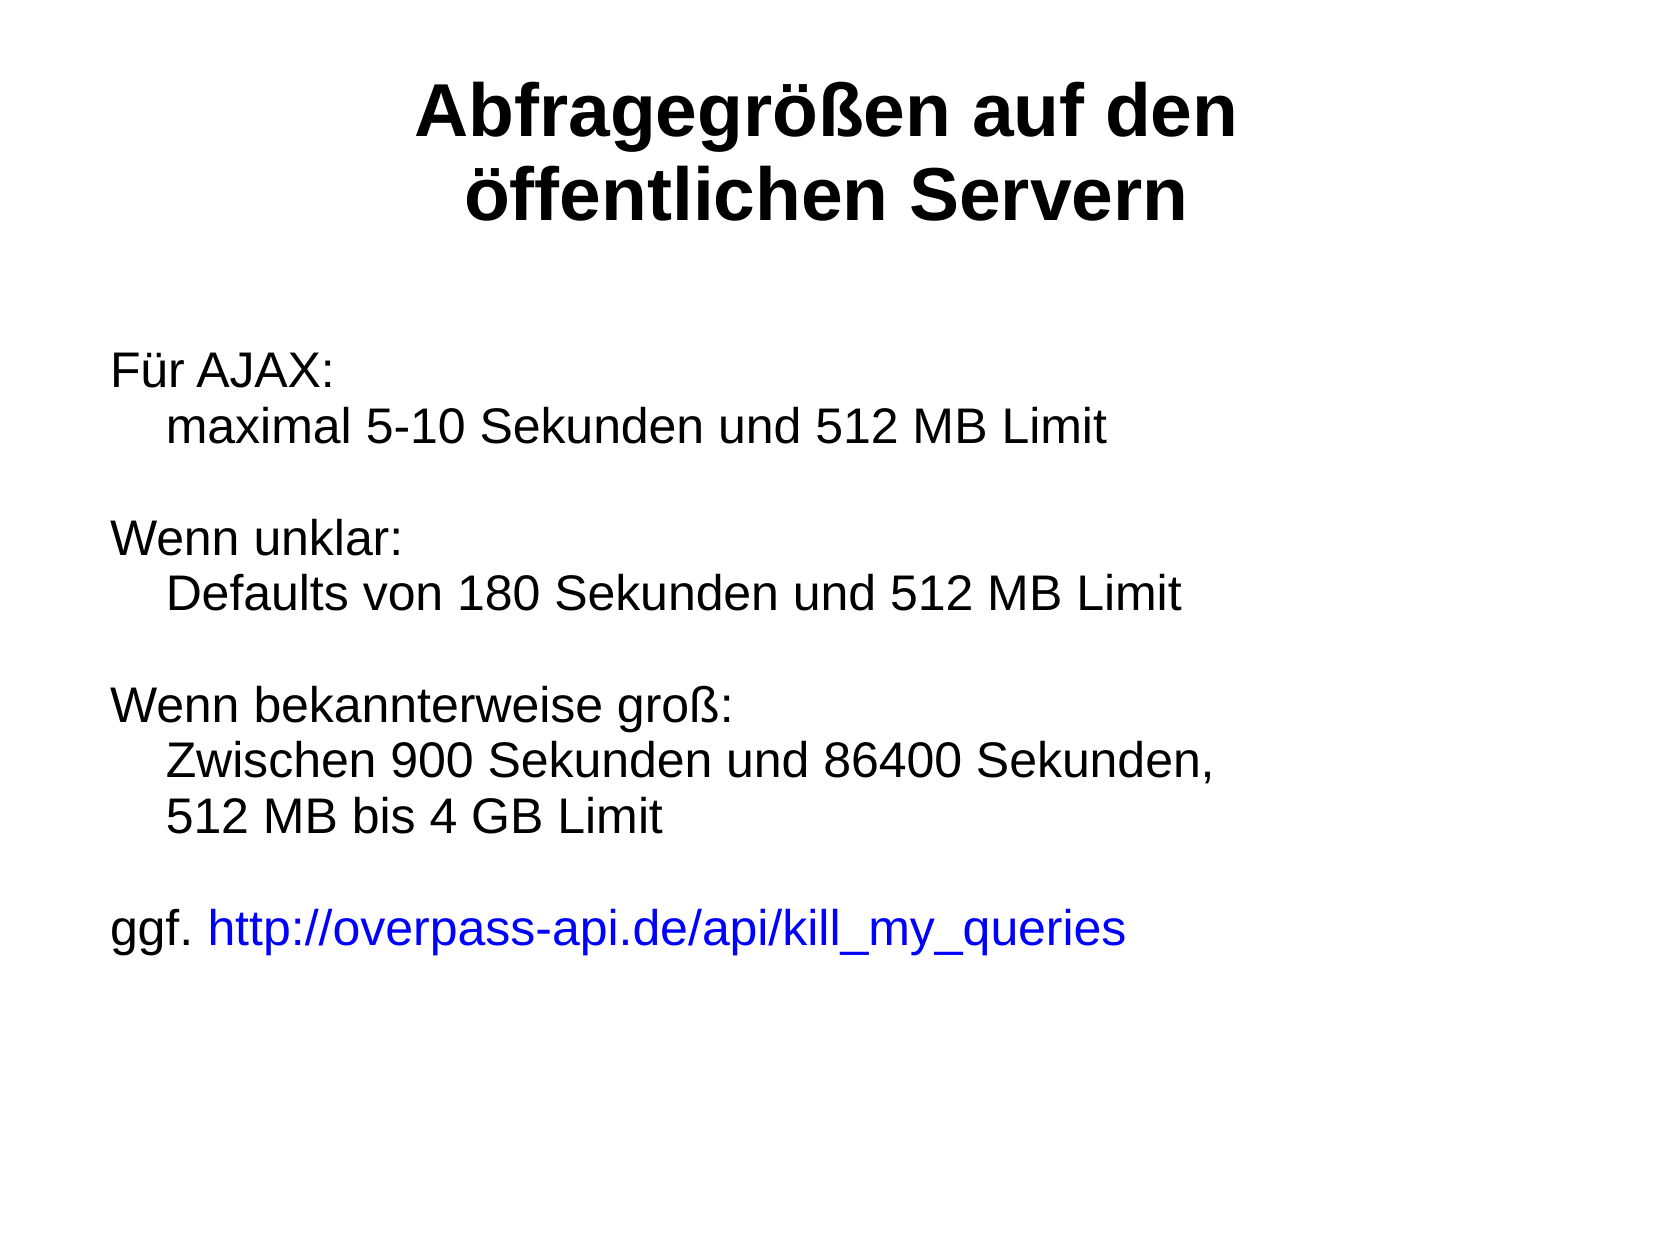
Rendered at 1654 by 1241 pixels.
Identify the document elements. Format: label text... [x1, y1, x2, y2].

text_box Für AJAX: maximal 5-10 Sekunden und 512 MB Limit Wenn unklar: Defaults von 180 Sekunden und 512 MB Limit Wenn bekannterweise groß: Zwischen 900 Sekunden und 86400 Sekunden, 512 MB bis 4 GB Limit ggf. http://overpass-api.de/api/kill_my_queries [95, 335, 1592, 988]
text_box Abfragegrößen auf den öffentlichen Servern [399, 61, 1254, 244]
